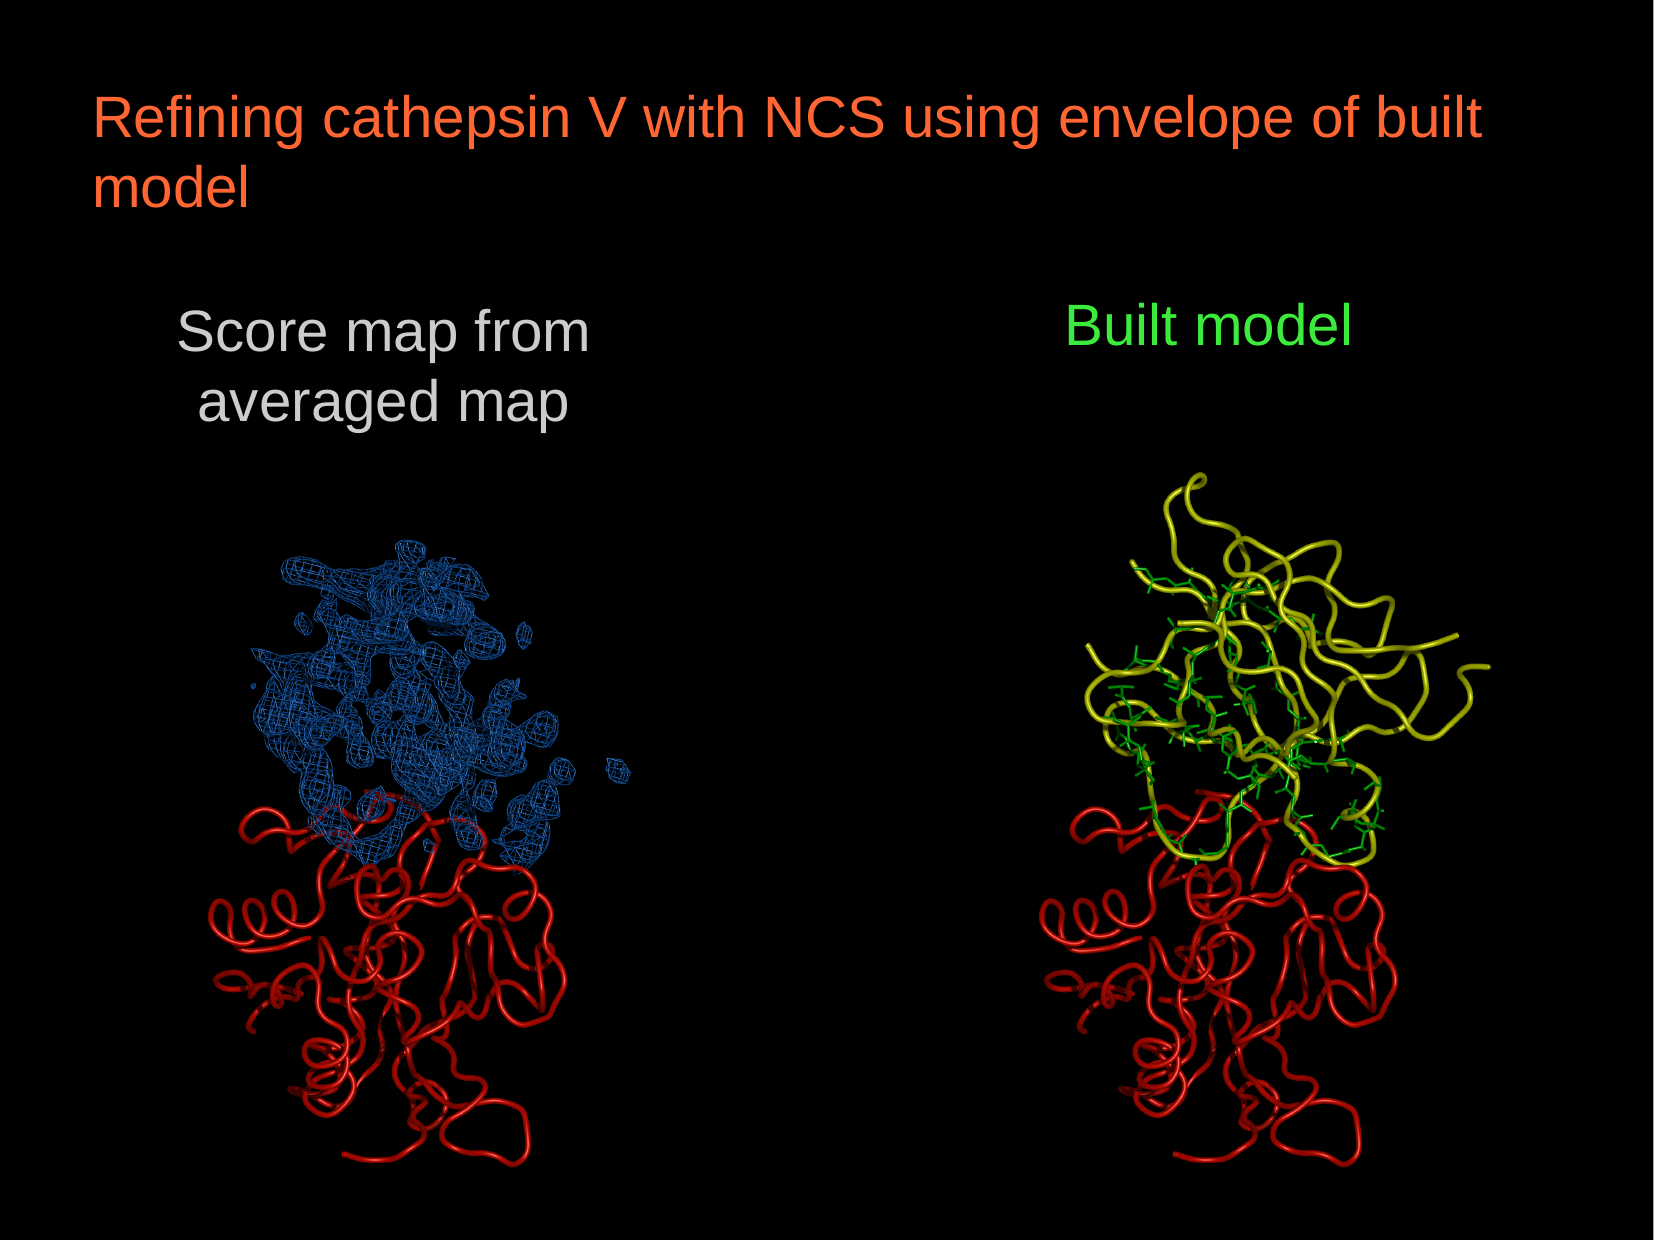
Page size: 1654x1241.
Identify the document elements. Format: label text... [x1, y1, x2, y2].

text_box Score map from averaged map [5, 285, 646, 441]
text_box Built model [1050, 285, 1369, 366]
picture [885, 464, 1636, 1216]
text_box Refining cathepsin V with NCS using envelope of built model [77, 71, 1636, 227]
picture [54, 464, 805, 1216]
